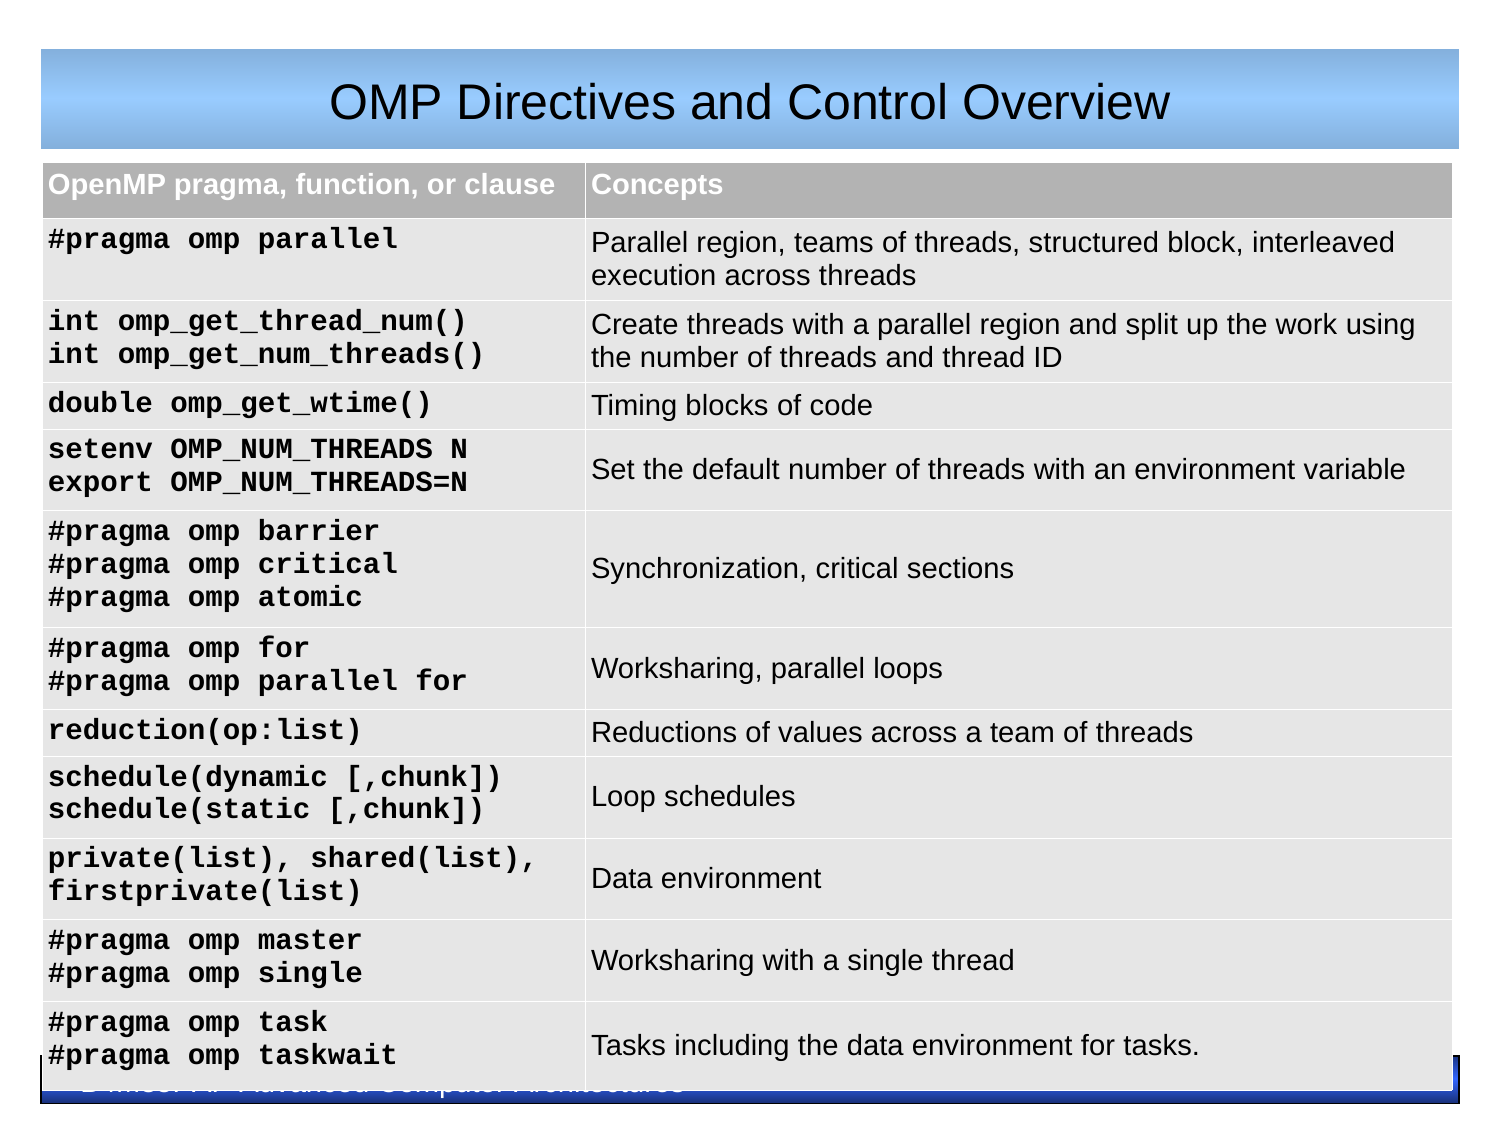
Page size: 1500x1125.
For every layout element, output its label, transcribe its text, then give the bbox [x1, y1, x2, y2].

table_cell #pragma omp parallel [43, 219, 585, 300]
table_cell Worksharing, parallel loops [586, 628, 1452, 709]
table_cell #pragma omp barrier #pragma omp critical #pragma omp atomic [43, 511, 585, 627]
table_header Concepts [586, 163, 1452, 218]
table_cell int omp_get_thread_num() int omp_get_num_threads() [43, 301, 585, 382]
table_cell Loop schedules [586, 757, 1452, 838]
table_cell #pragma omp task #pragma omp taskwait [43, 1002, 585, 1090]
table_cell Worksharing with a single thread [586, 920, 1452, 1001]
table_cell schedule(dynamic [,chunk]) schedule(static [,chunk]) [43, 757, 585, 838]
table_cell Synchronization, critical sections [586, 511, 1452, 627]
table_cell #pragma omp for #pragma omp parallel for [43, 628, 585, 709]
table_cell private(list), shared(list), firstprivate(list) [43, 839, 585, 919]
table_cell reduction(op:list) [43, 710, 585, 756]
table_cell Timing blocks of code [586, 383, 1452, 429]
table_cell setenv OMP_NUM_THREADS N export OMP_NUM_THREADS=N [43, 430, 585, 510]
table_cell Create threads with a parallel region and split up the work using the number of threads and thread ID [586, 301, 1452, 382]
table_cell Set the default number of threads with an environment variable [586, 430, 1452, 510]
table_cell Tasks including the data environment for tasks. [586, 1002, 1452, 1090]
table_cell double omp_get_wtime() [43, 383, 585, 429]
table_header OpenMP pragma, function, or clause [43, 163, 585, 218]
title OMP Directives and Control Overview [41, 49, 1459, 149]
table_cell Reductions of values across a team of threads [586, 710, 1452, 756]
table_cell #pragma omp master #pragma omp single [43, 920, 585, 1001]
table_cell Parallel region, teams of threads, structured block, interleaved execution across threads [586, 219, 1452, 300]
table_cell Data environment [586, 839, 1452, 919]
